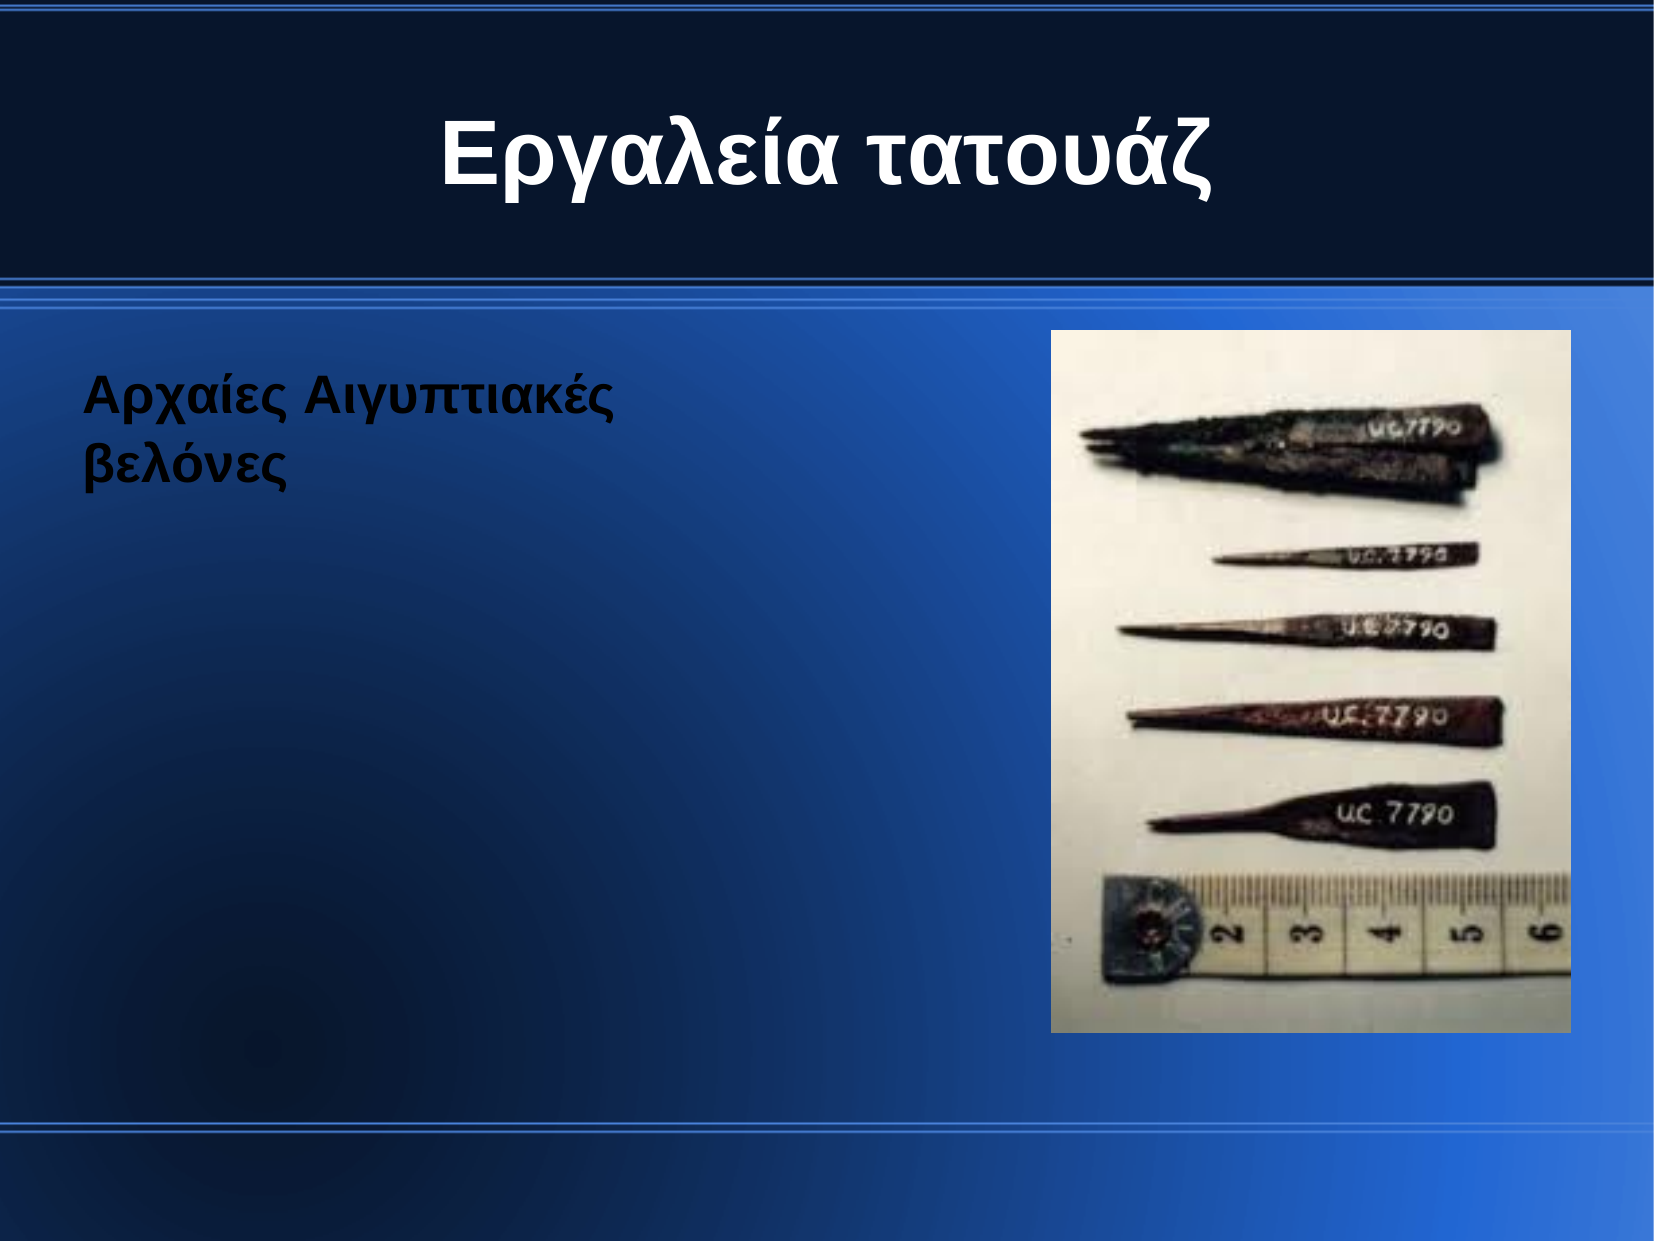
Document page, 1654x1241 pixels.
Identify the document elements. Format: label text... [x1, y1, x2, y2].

picture [0, 0, 1654, 1241]
list Αρχαίες Αιγυπτιακές βελόνες [82, 355, 809, 1058]
title Εργαλεία τατουάζ [82, 49, 1571, 257]
